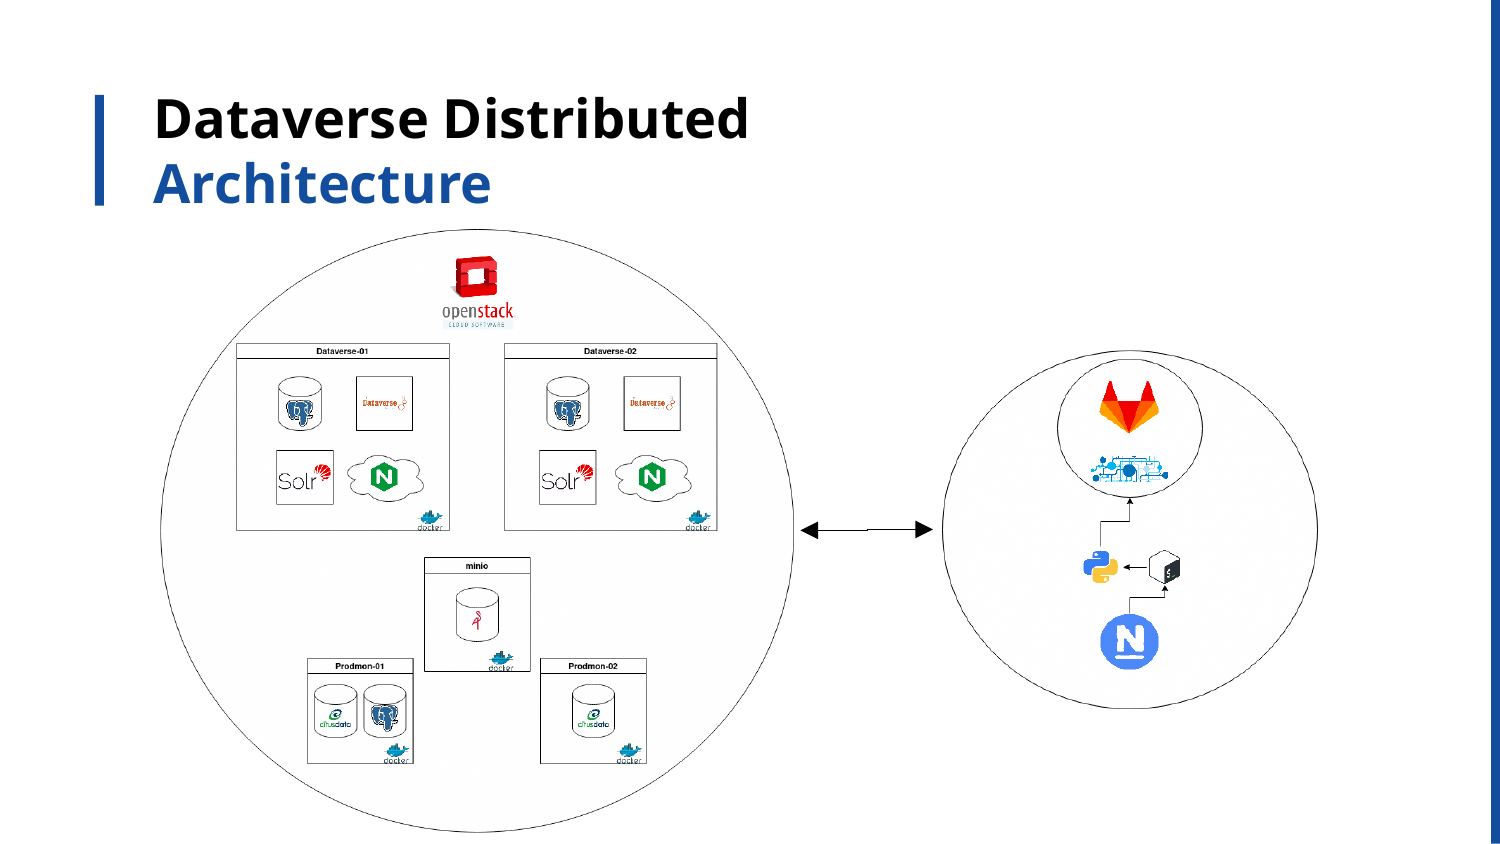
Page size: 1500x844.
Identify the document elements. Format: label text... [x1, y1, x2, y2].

picture [933, 342, 1326, 717]
title Dataverse Distributed Architecture [138, 69, 1276, 210]
picture [153, 222, 801, 839]
